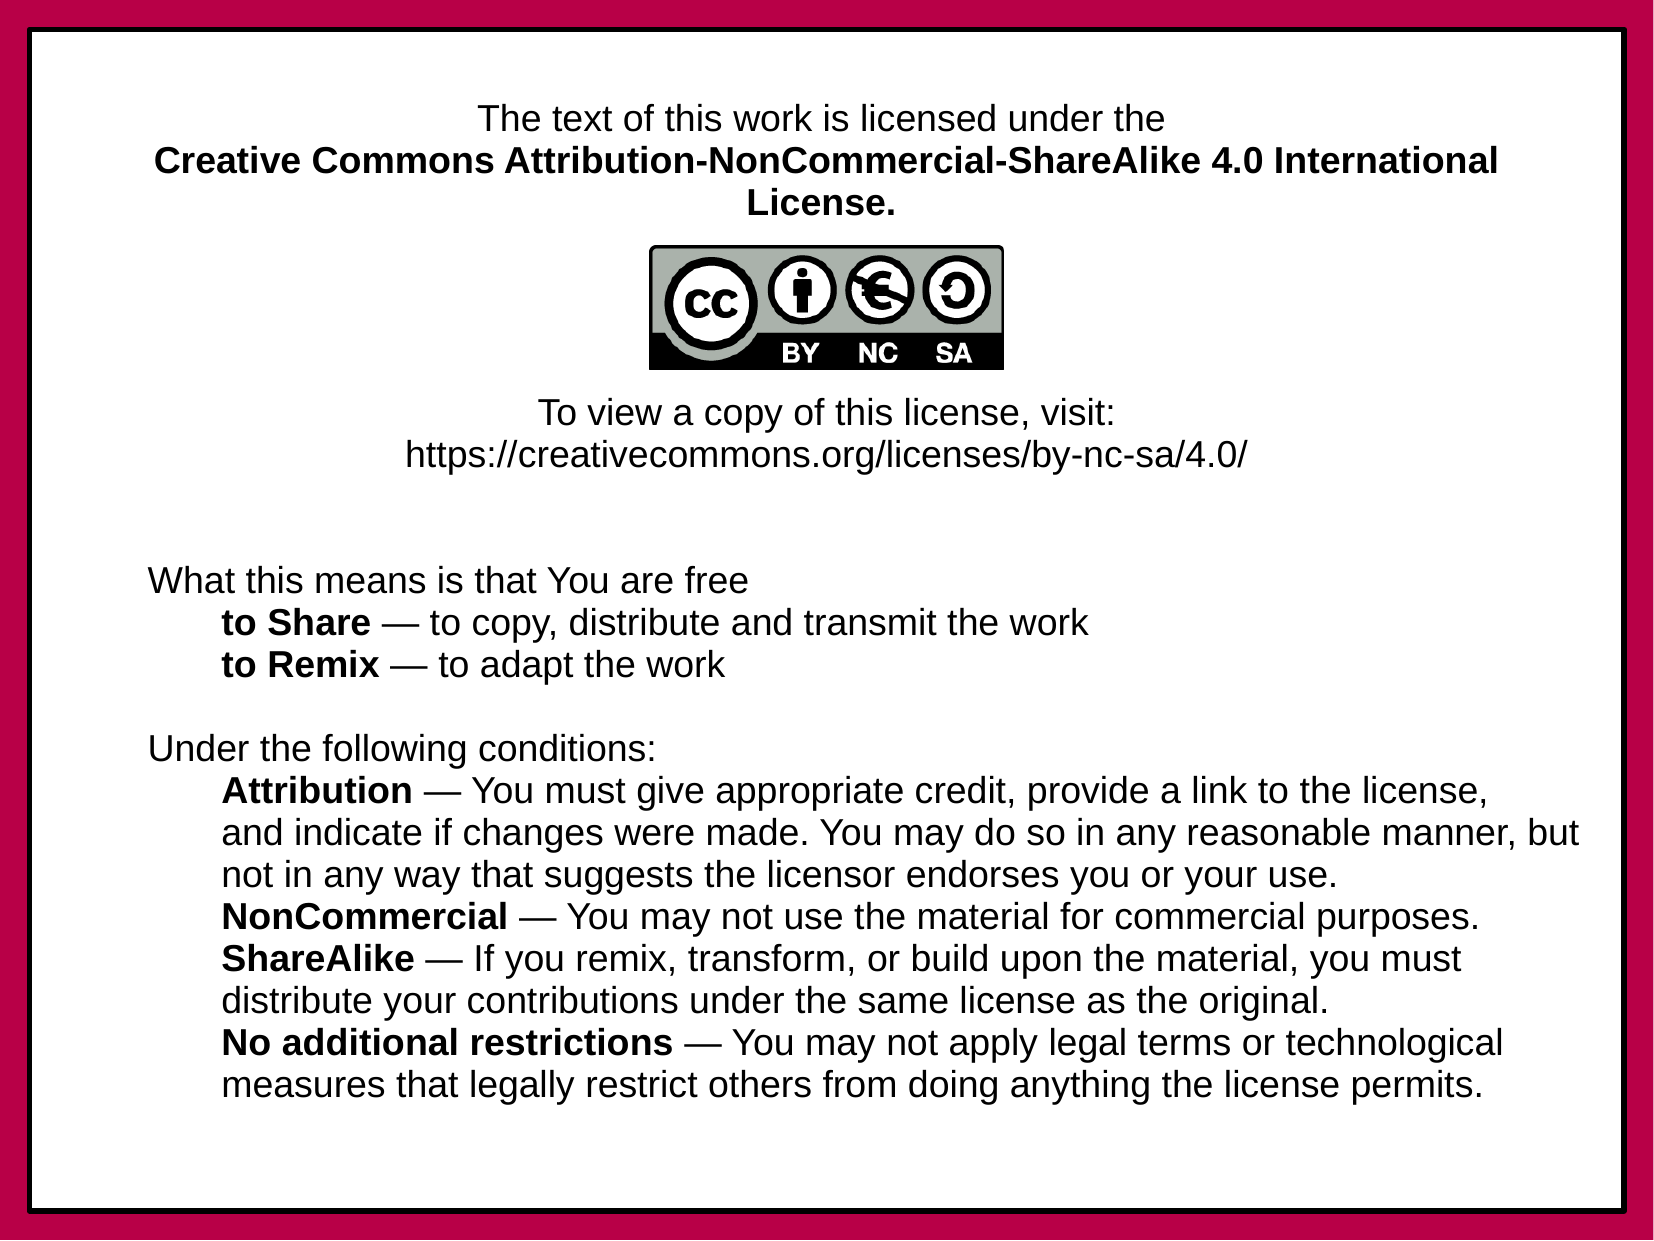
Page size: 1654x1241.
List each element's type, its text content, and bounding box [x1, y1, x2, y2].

text_box The text of this work is licensed under the Creative Commons Attribution-NonCommercial-ShareAlike 4.0 International License. To view a copy of this license, visit: https://creativecommons.org/licenses/by-nc-sa/4.0/ What this means is that You are free to Share — to copy, distribute and transmit the work to Remix — to adapt the work Under the following conditions: Attribution — You must give appropriate credit, provide a link to the license, and indicate if changes were made. You may do so in any reasonable manner, but not in any way that suggests the licensor endorses you or your use. NonCommercial — You may not use the material for commercial purposes. ShareAlike — If you remix, transform, or build upon the material, you must distribute your contributions under the same license as the original. No additional restrictions — You may not apply legal terms or technological measures that legally restrict others from doing anything the license permits. [59, 90, 1595, 1162]
picture [649, 245, 1004, 370]
text_box [29, 29, 1625, 1211]
